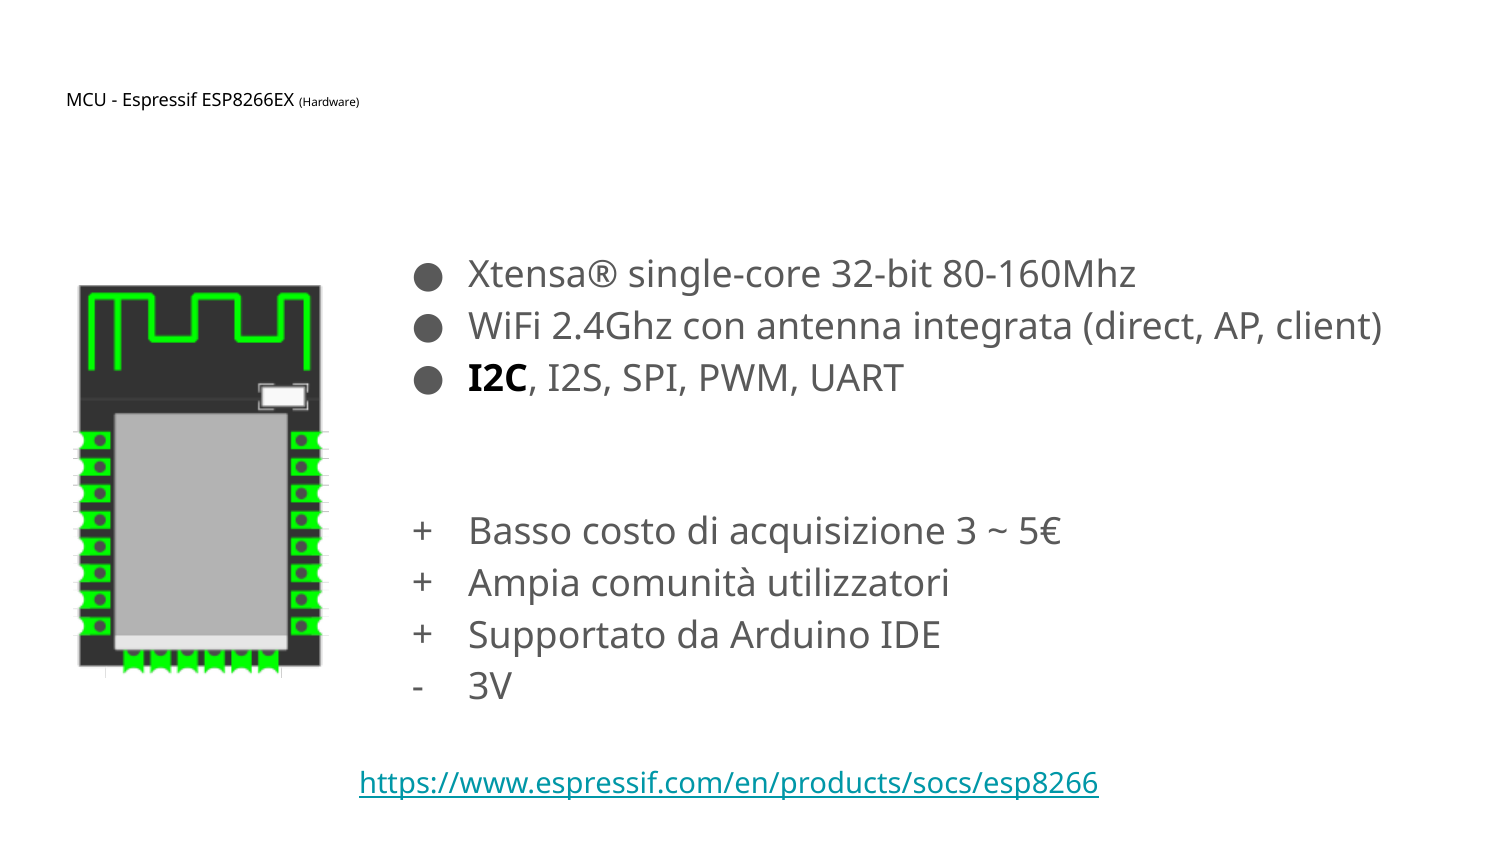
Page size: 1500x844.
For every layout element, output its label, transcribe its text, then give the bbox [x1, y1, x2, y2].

text_box https://www.espressif.com/en/products/socs/esp8266 [0, 749, 1481, 820]
picture [73, 285, 329, 678]
list Xtensa® single-core 32-bit 80-160Mhz WiFi 2.4Ghz con antenna integrata (direct, AP, client) I2C, I2S, SPI, PWM, UART Basso costo di acquisizione 3 ~ 5€ Ampia comunità utilizzatori Supportato da Arduino IDE 3V [378, 228, 1449, 749]
title MCU - Espressif ESP8266EX (Hardware) [51, 72, 1449, 167]
